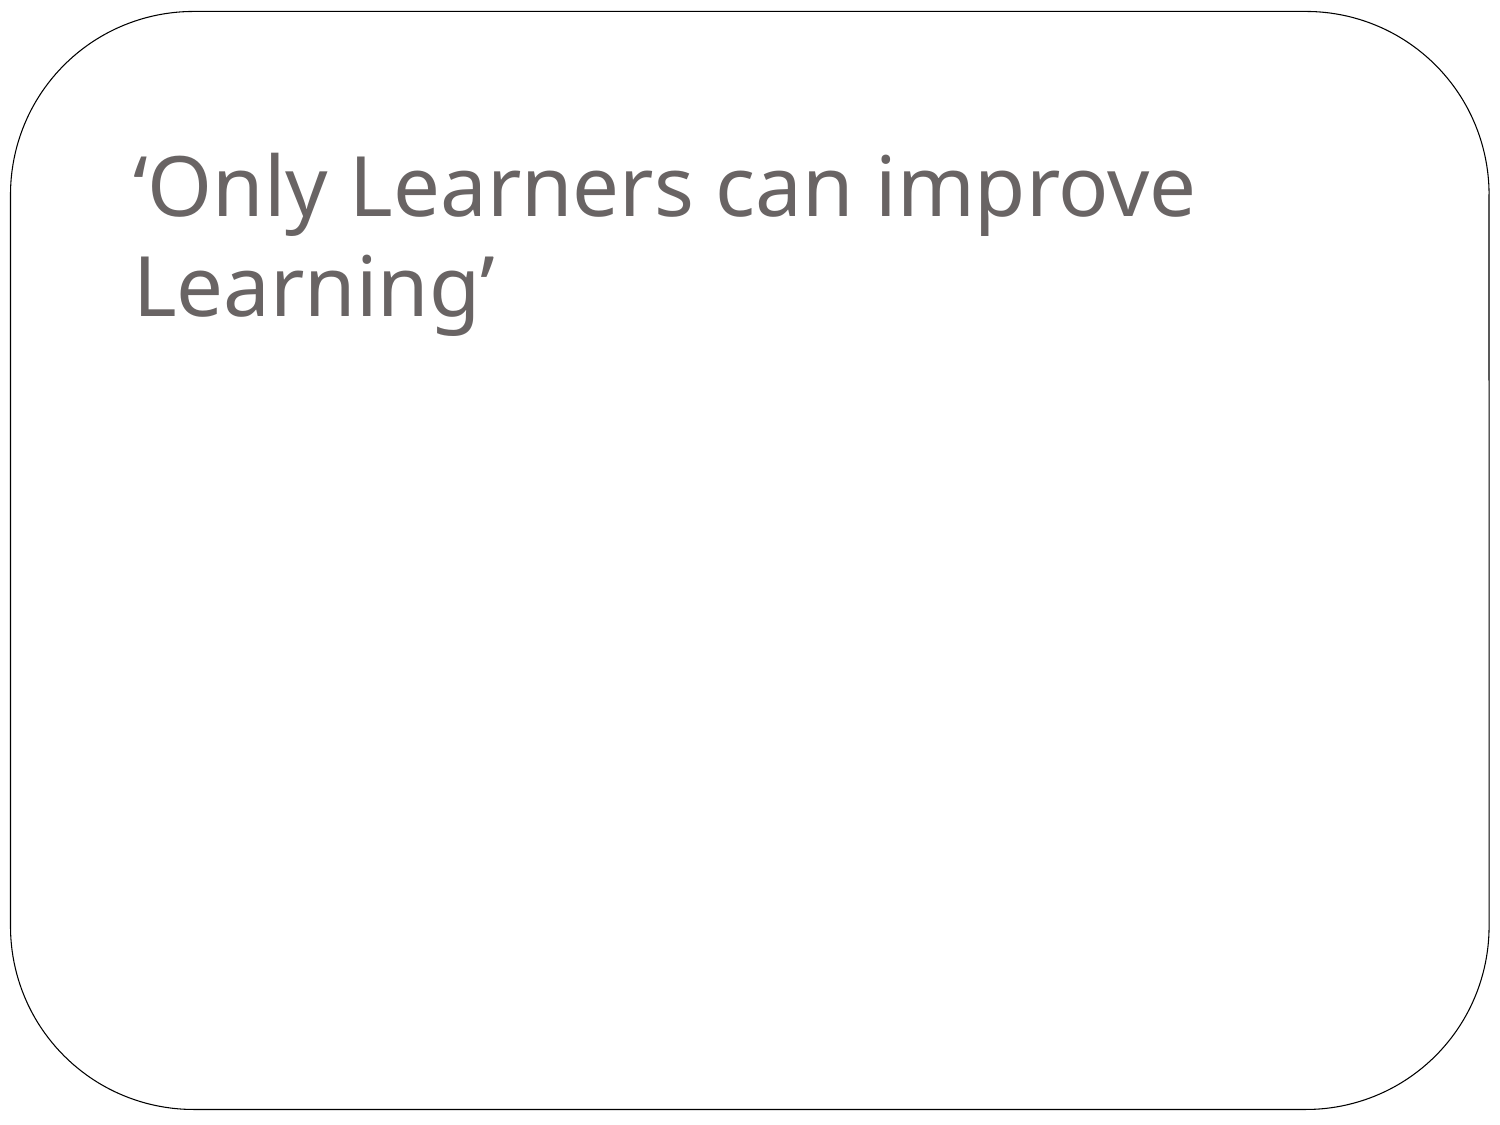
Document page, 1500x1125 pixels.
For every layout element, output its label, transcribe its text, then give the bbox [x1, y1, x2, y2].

title ‘Only Learners can improve Learning’ [118, 118, 1394, 341]
